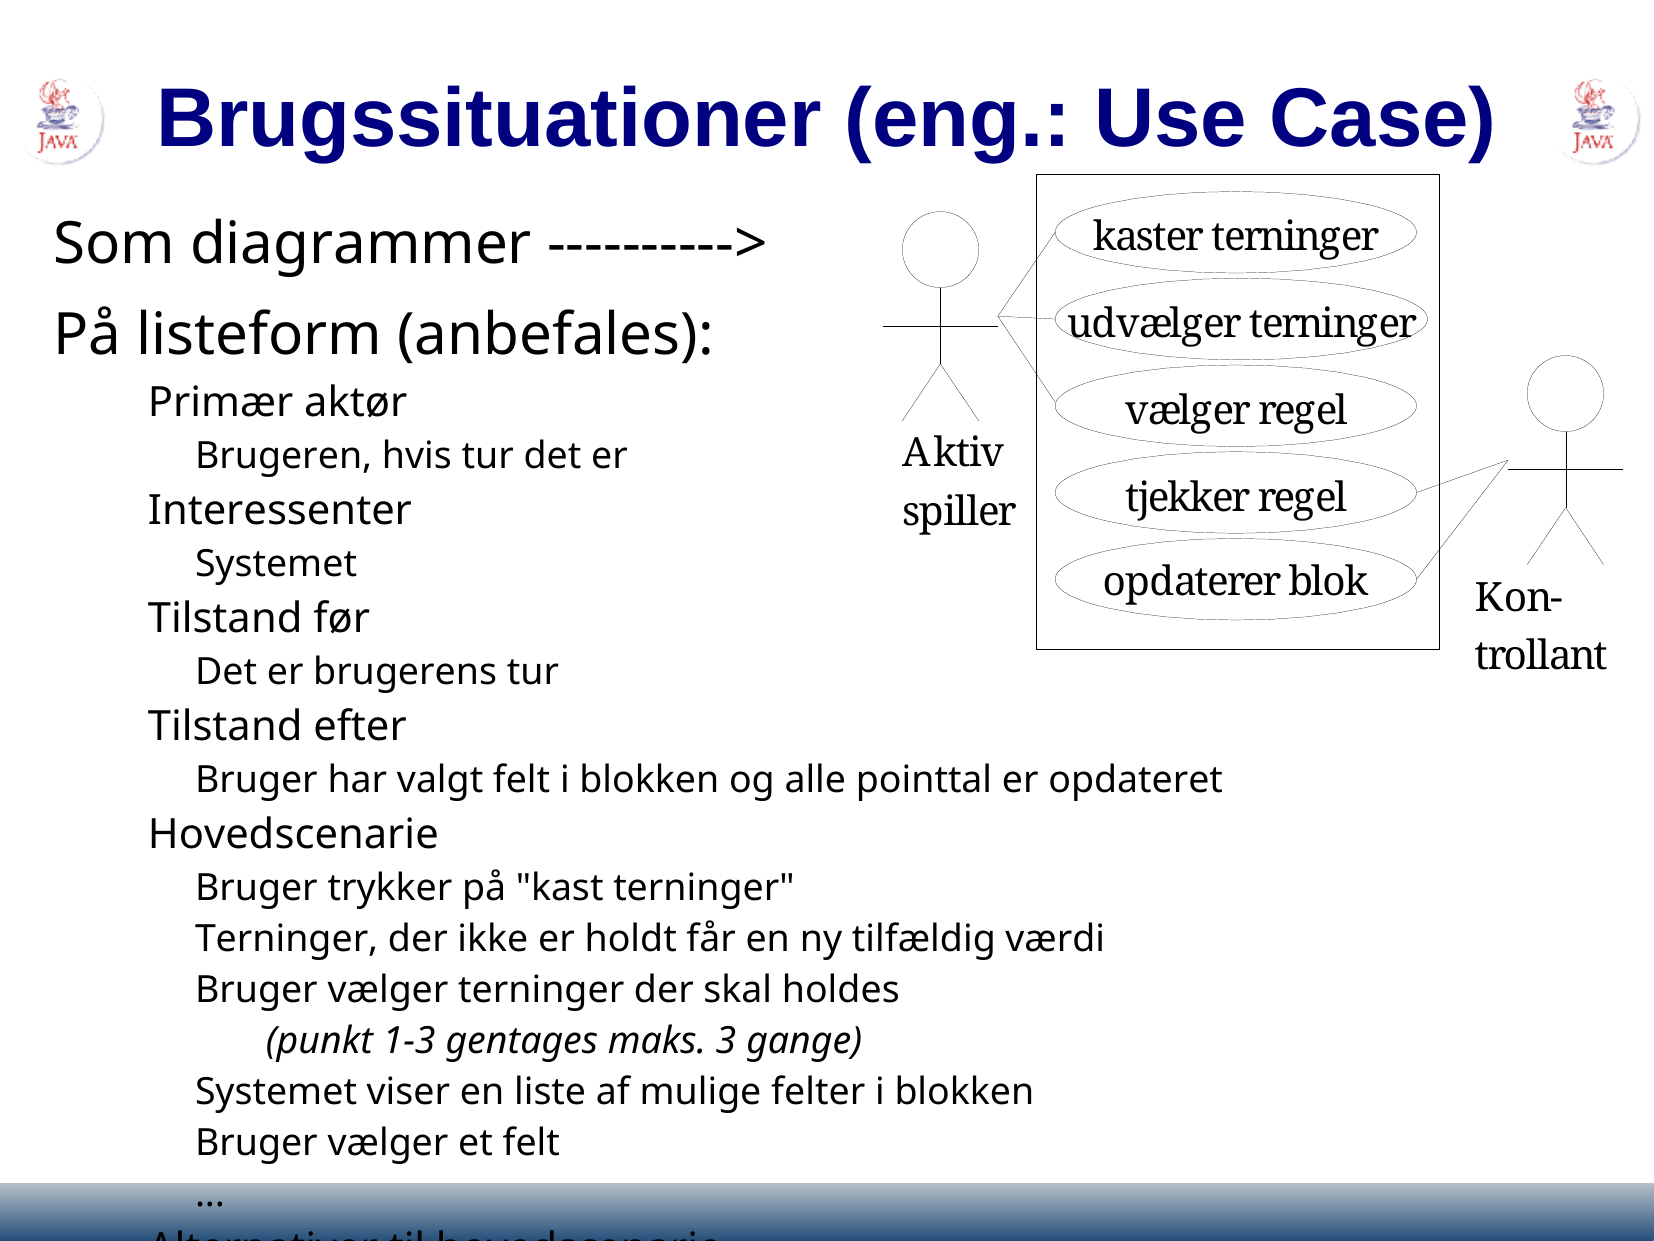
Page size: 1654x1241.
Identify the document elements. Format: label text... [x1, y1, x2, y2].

picture [1549, 71, 1645, 169]
title Brugssituationer (eng.: Use Case) [105, 14, 1549, 201]
chart [876, 167, 1627, 672]
picture [10, 71, 105, 169]
list Som diagrammer ----------> På listeform (anbefales): Primær aktør Brugeren, hvis tur det er Interessenter Systemet Tilstand før Det er brugerens tur Tilstand efter Bruger har valgt felt i blokken og alle pointtal er opdateret Hovedscenarie Bruger trykker på "kast terninger" Terninger, der ikke er holdt får en ny tilfældig værdi Bruger vælger terninger der skal holdes (punkt 1-3 gentages maks. 3 gange) Systemet viser en liste af mulige felter i blokken Bruger vælger et felt ... Alternativer til hovedscenarie 2a. Alle terninger er holdt: Advarselsvindue dukker op: "Vil du afslutte kastene?" [41, 201, 1589, 1154]
